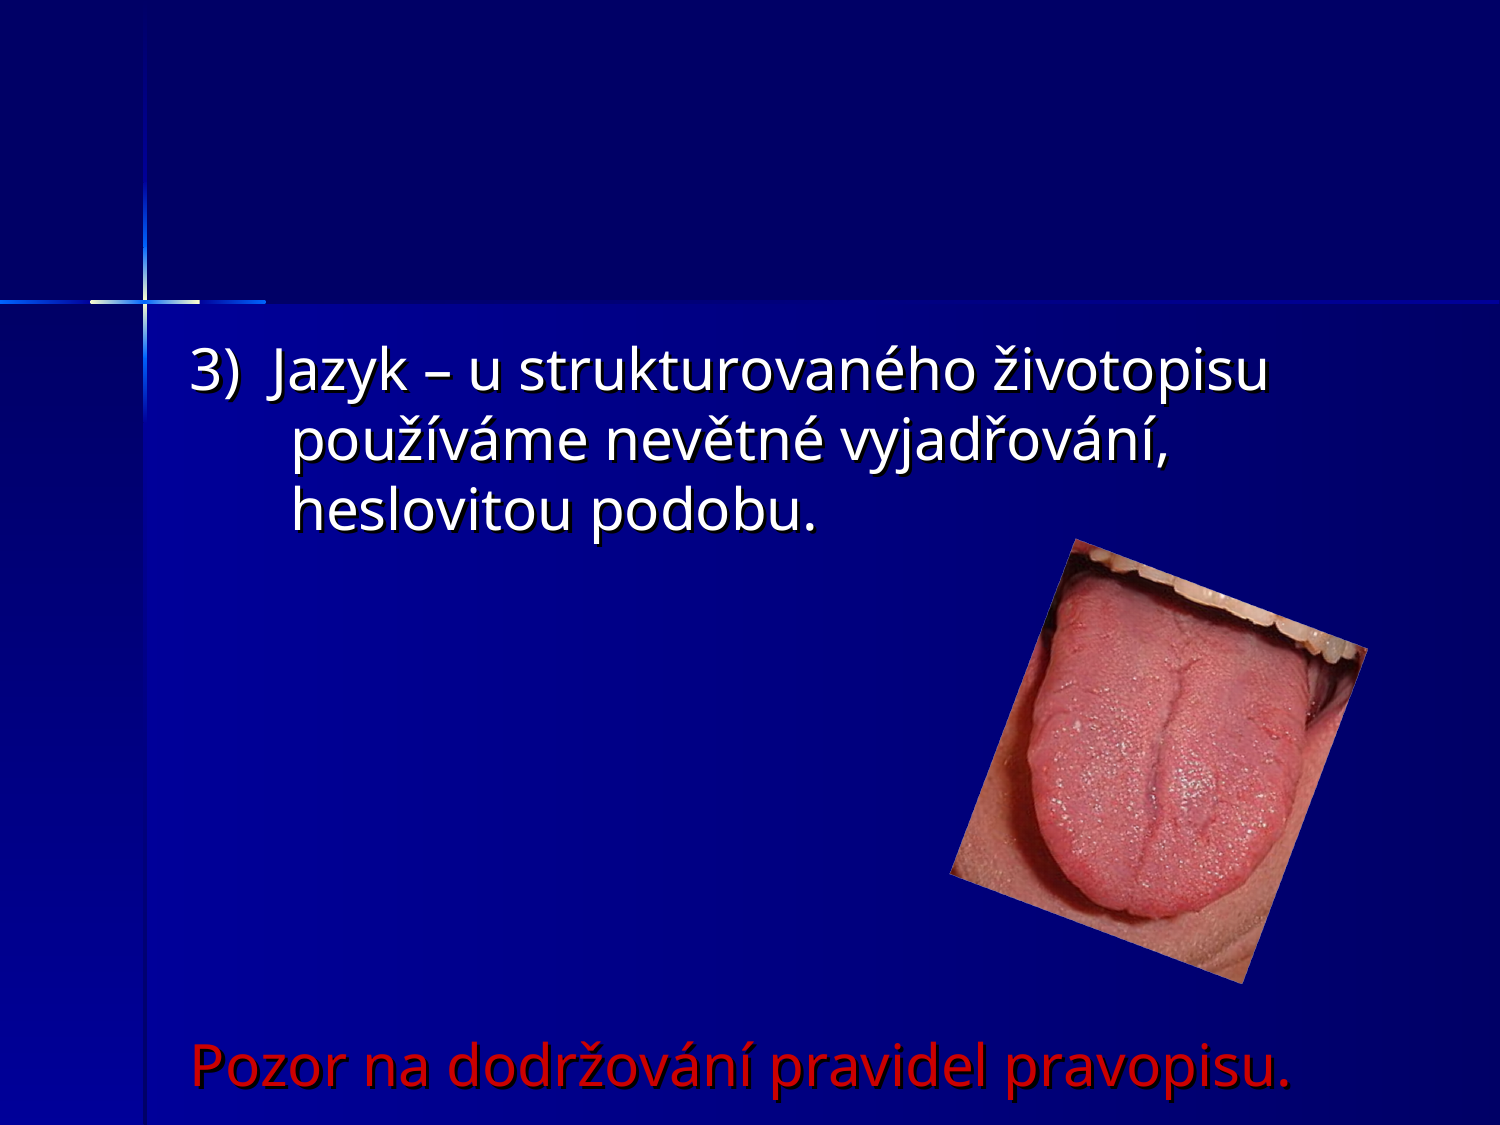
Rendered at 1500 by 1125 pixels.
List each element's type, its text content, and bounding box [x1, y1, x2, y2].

list 3) Jazyk – u strukturovaného životopisu používáme nevětné vyjadřování, heslovitou podobu. Pozor na dodržování pravidel pravopisu. [174, 324, 1413, 1106]
picture [949, 538, 1368, 984]
